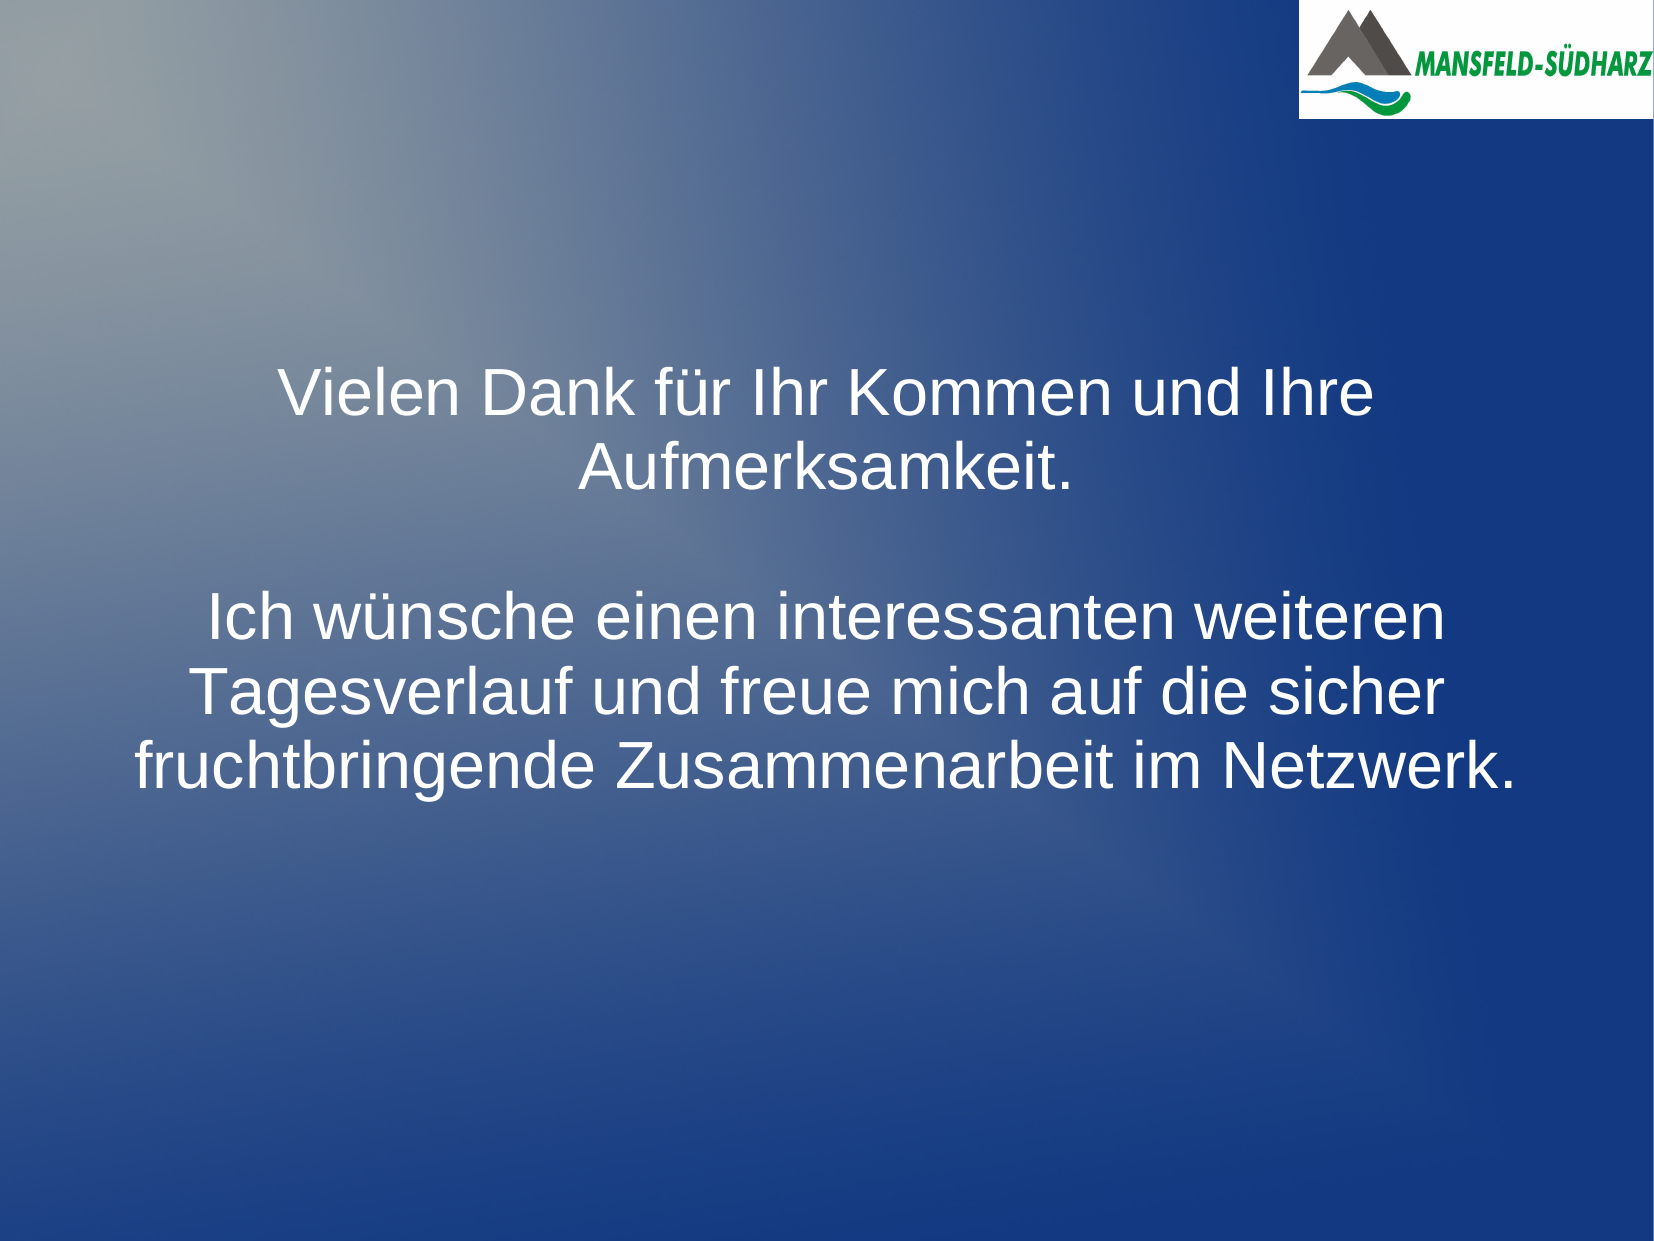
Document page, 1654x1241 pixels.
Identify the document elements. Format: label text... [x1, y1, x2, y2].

picture [0, 0, 1654, 1241]
subtitle Vielen Dank für Ihr Kommen und Ihre Aufmerksamkeit. Ich wünsche einen interessanten weiteren Tagesverlauf und freue mich auf die sicher fruchtbringende Zusammenarbeit im Netzwerk. [82, 49, 1571, 1109]
